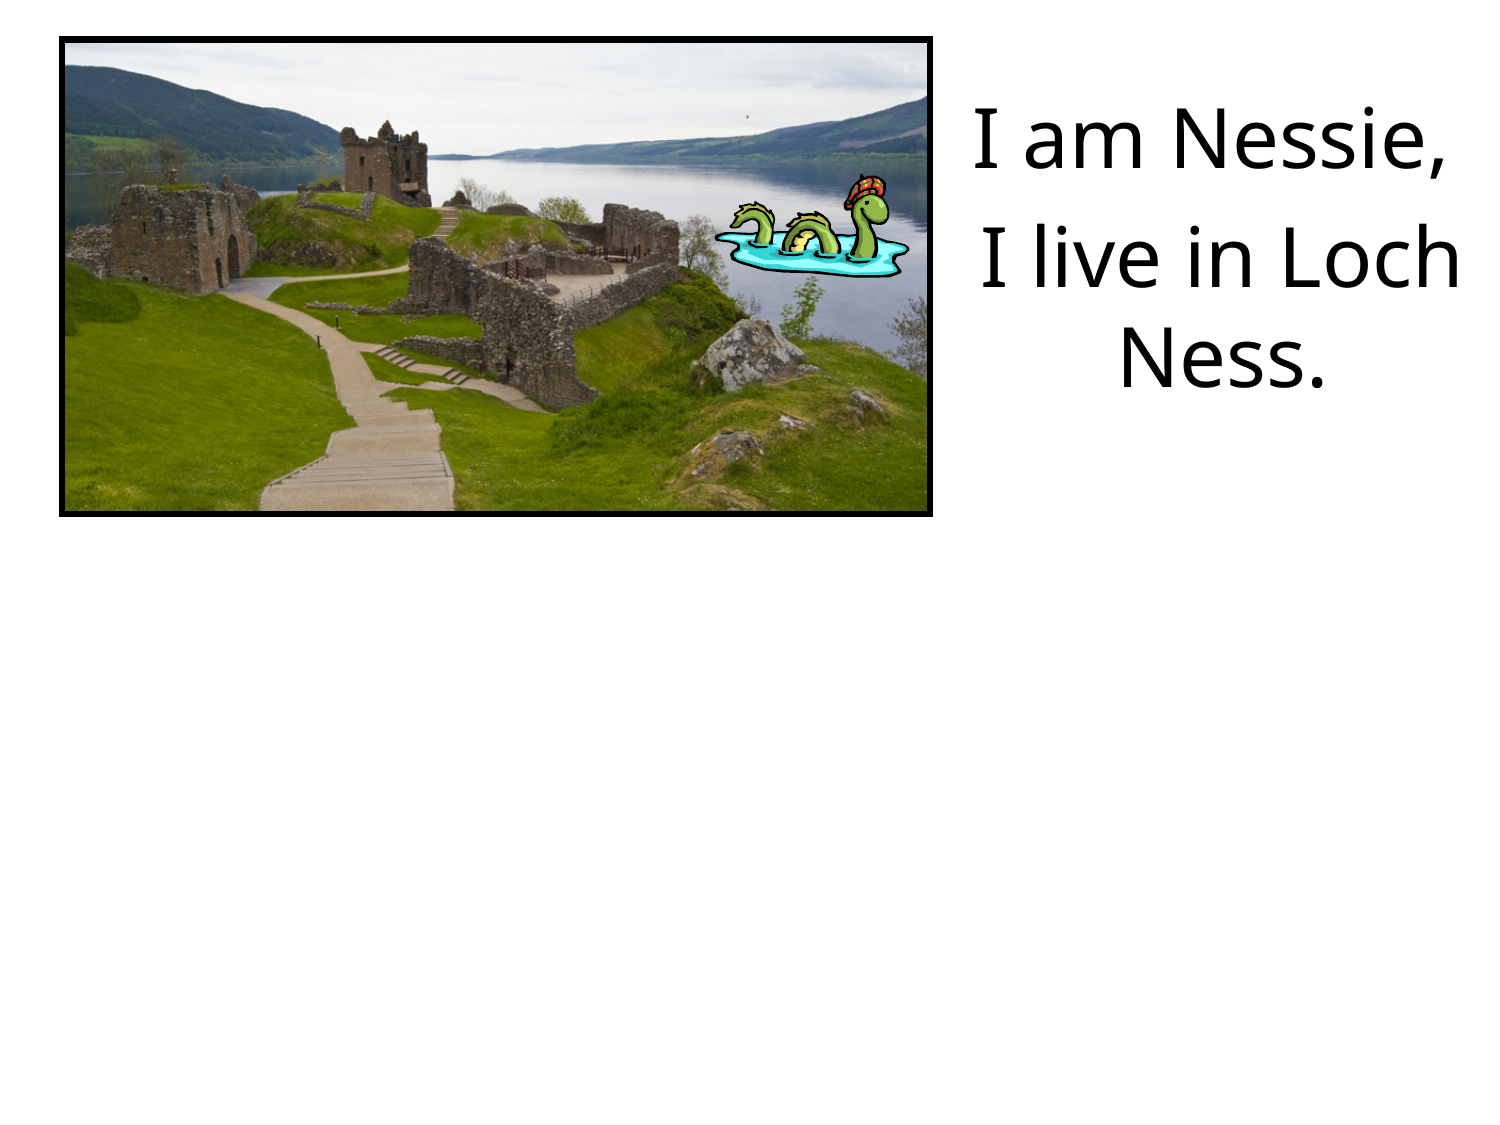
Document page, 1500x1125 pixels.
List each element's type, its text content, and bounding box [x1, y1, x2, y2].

picture [64, 42, 928, 511]
text_box I am Nessie, I live in Loch Ness. [944, 78, 1500, 412]
